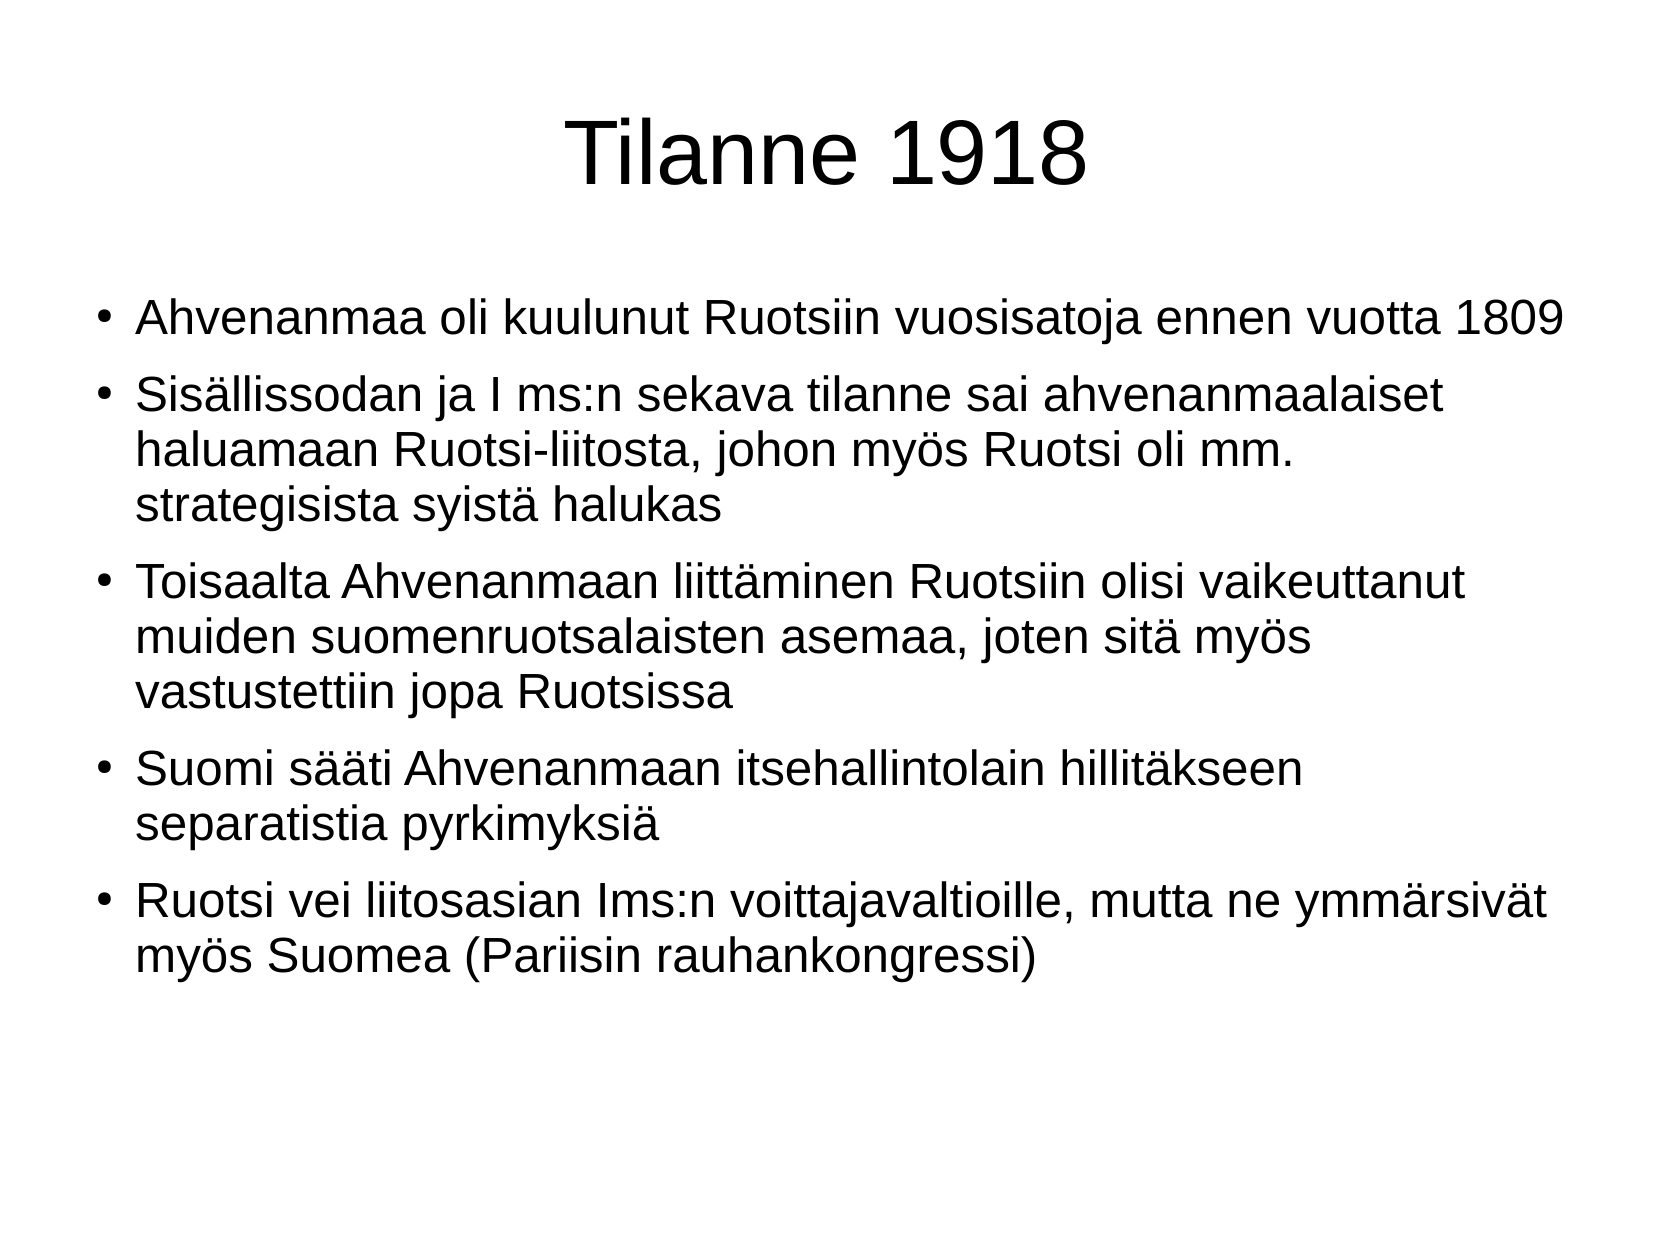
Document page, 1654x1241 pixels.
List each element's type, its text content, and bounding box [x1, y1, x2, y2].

list Ahvenanmaa oli kuulunut Ruotsiin vuosisatoja ennen vuotta 1809 Sisällissodan ja I ms:n sekava tilanne sai ahvenanmaalaiset haluamaan Ruotsi-liitosta, johon myös Ruotsi oli mm. strategisista syistä halukas Toisaalta Ahvenanmaan liittäminen Ruotsiin olisi vaikeuttanut muiden suomenruotsalaisten asemaa, joten sitä myös vastustettiin jopa Ruotsissa Suomi sääti Ahvenanmaan itsehallintolain hillitäkseen separatistia pyrkimyksiä Ruotsi vei liitosasian Ims:n voittajavaltioille, mutta ne ymmärsivät myös Suomea (Pariisin rauhankongressi) [82, 290, 1571, 1010]
title Tilanne 1918 [82, 49, 1571, 257]
